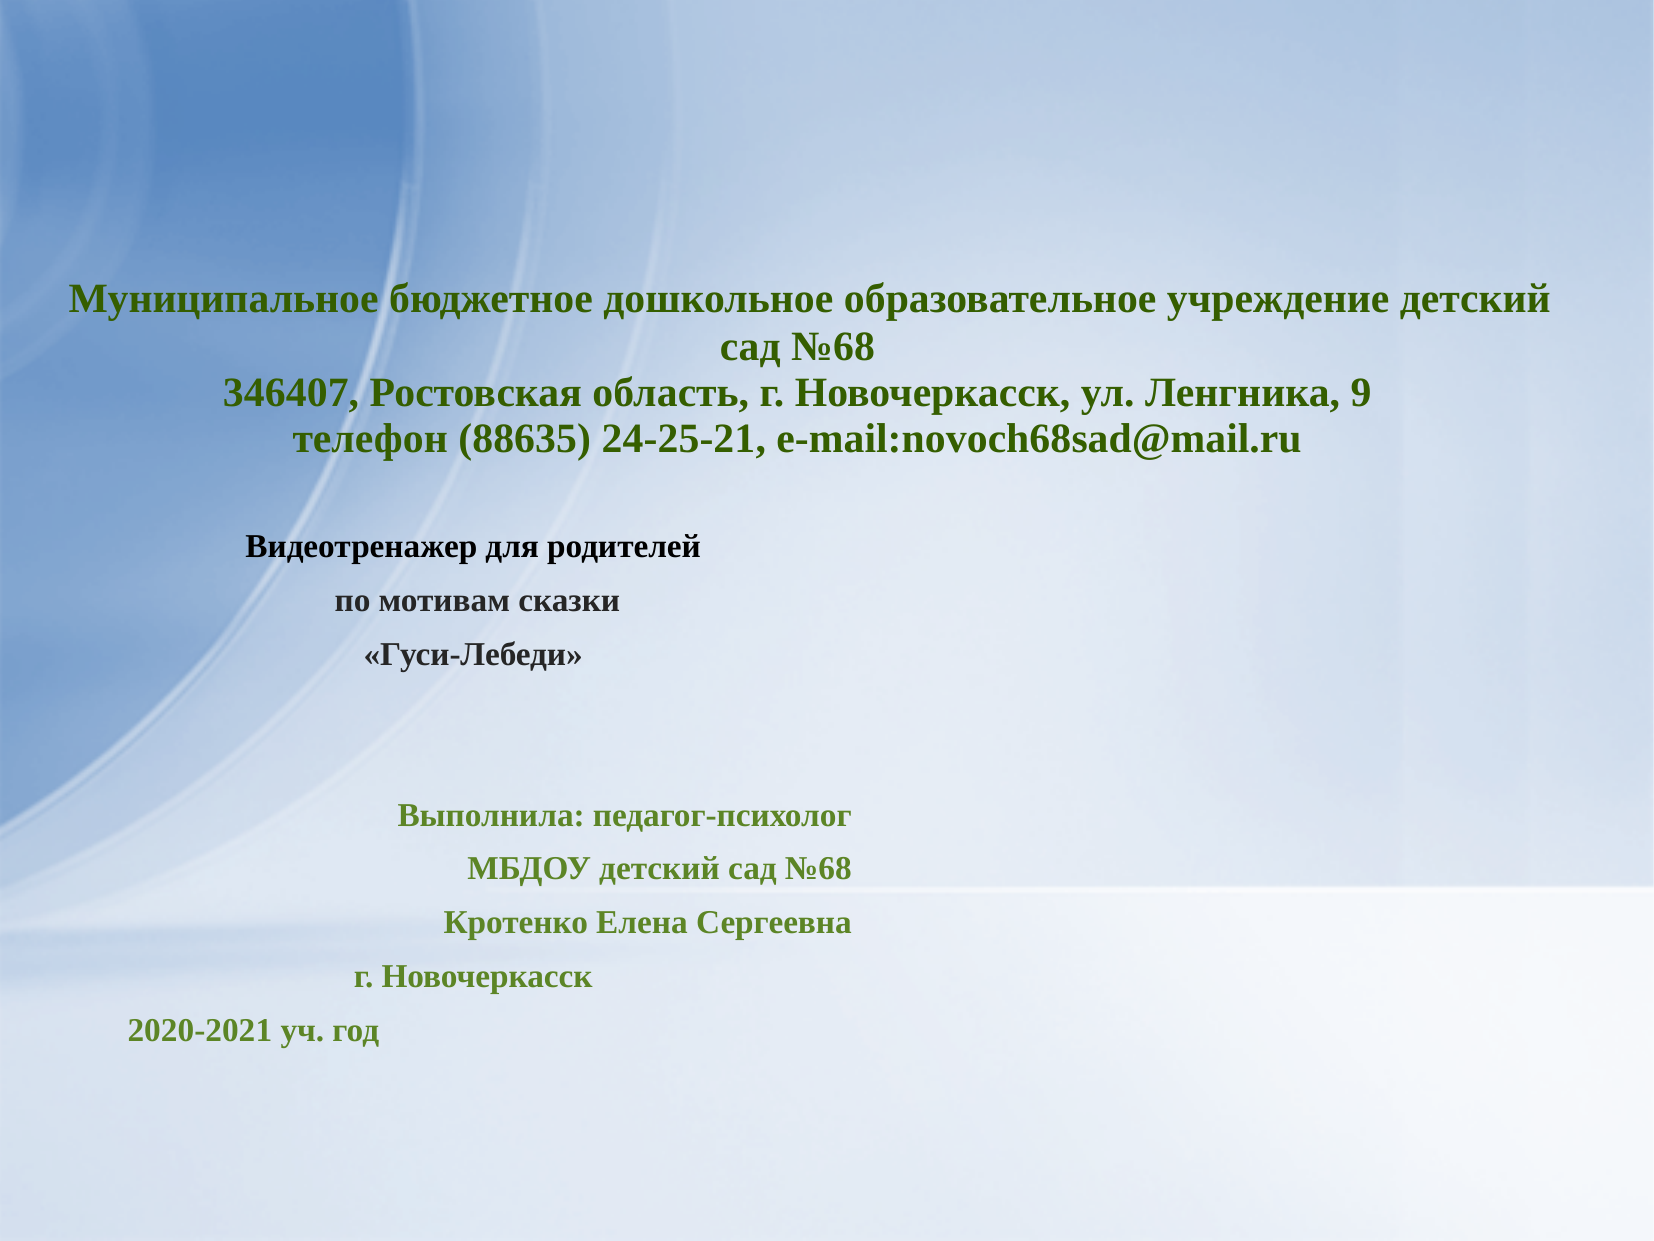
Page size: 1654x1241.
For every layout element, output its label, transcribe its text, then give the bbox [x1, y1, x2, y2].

text_box Видеотренажер для родителей по мотивам сказки «Гуси-Лебеди» Выполнила: педагог-психолог МБДОУ детский сад №68 Кротенко Елена Сергеевна г. Новочеркасск 2020-2021 уч. год [79, 520, 1465, 1172]
picture [0, 0, 1654, 1241]
text_box Муниципальное бюджетное дошкольное образовательное учреждение детский сад №68 346407, Ростовская область, г. Новочеркасск, ул. Ленгника, 9 телефон (88635) 24-25-21, e-mail:novoch68sad@mail.ru [0, 260, 1596, 541]
